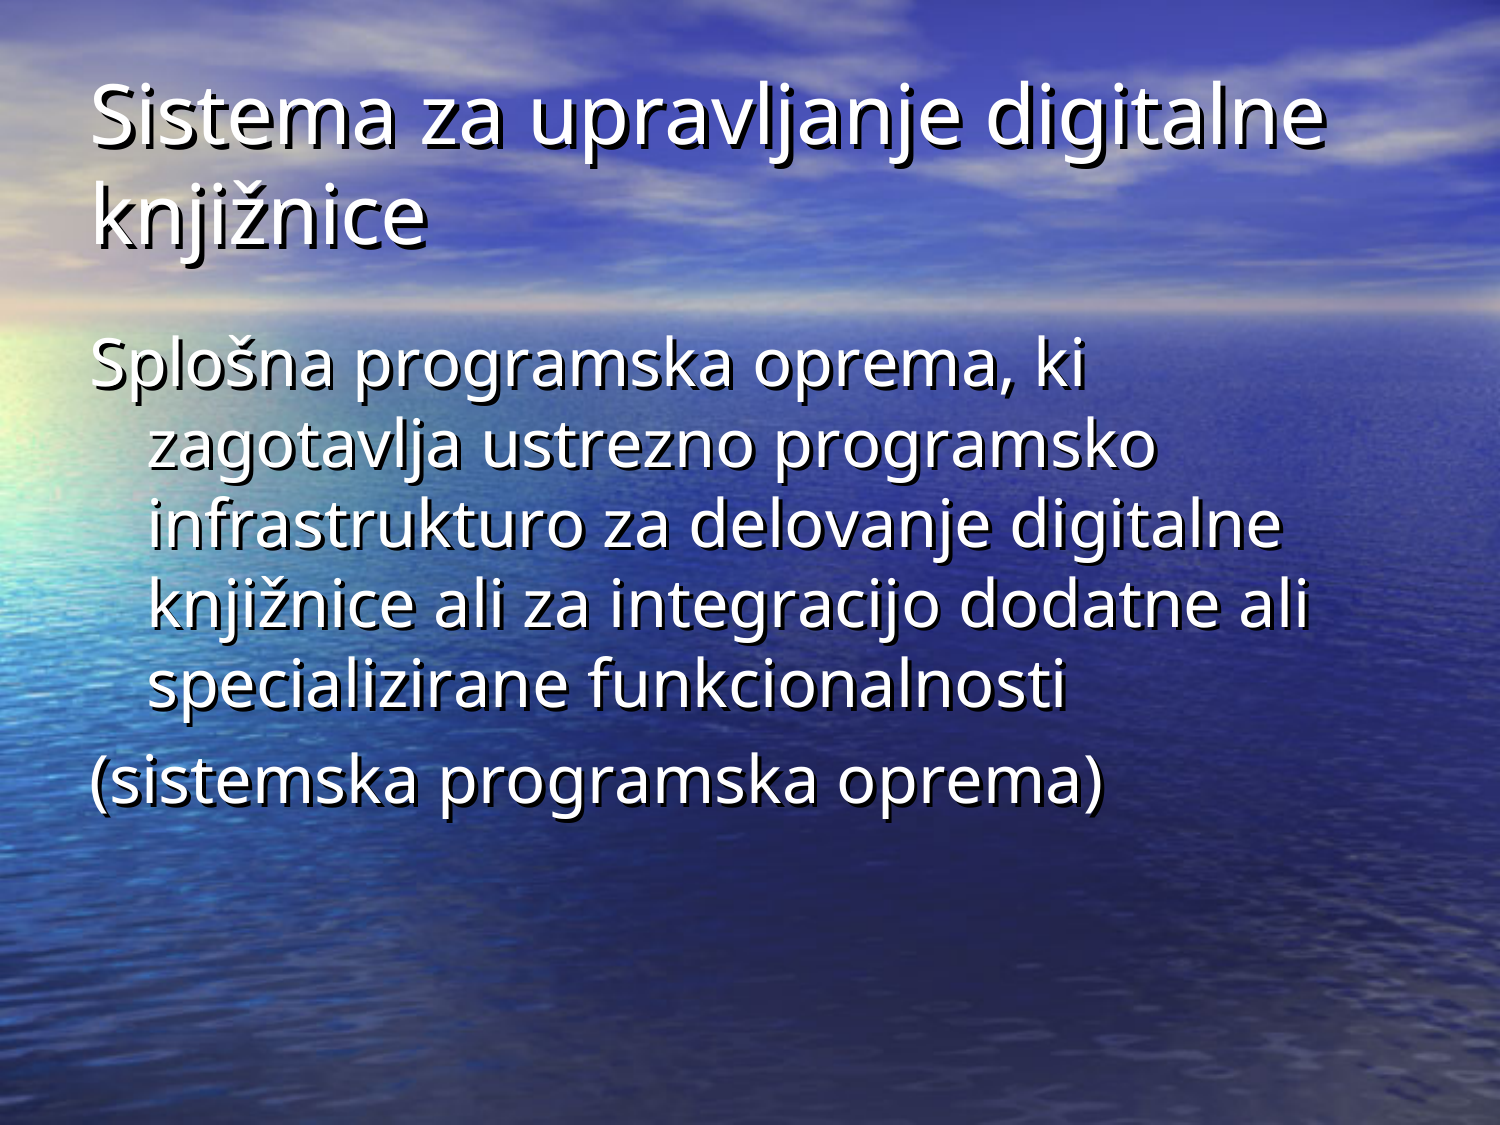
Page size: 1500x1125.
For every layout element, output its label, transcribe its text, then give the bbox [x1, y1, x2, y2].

list Splošna programska oprema, ki zagotavlja ustrezno programsko infrastrukturo za delovanje digitalne knjižnice ali za integracijo dodatne ali specializirane funkcionalnosti (sistemska programska oprema) [75, 312, 1426, 988]
picture [0, 0, 1500, 1125]
title Sistema za upravljanje digitalne knjižnice [75, 47, 1426, 276]
